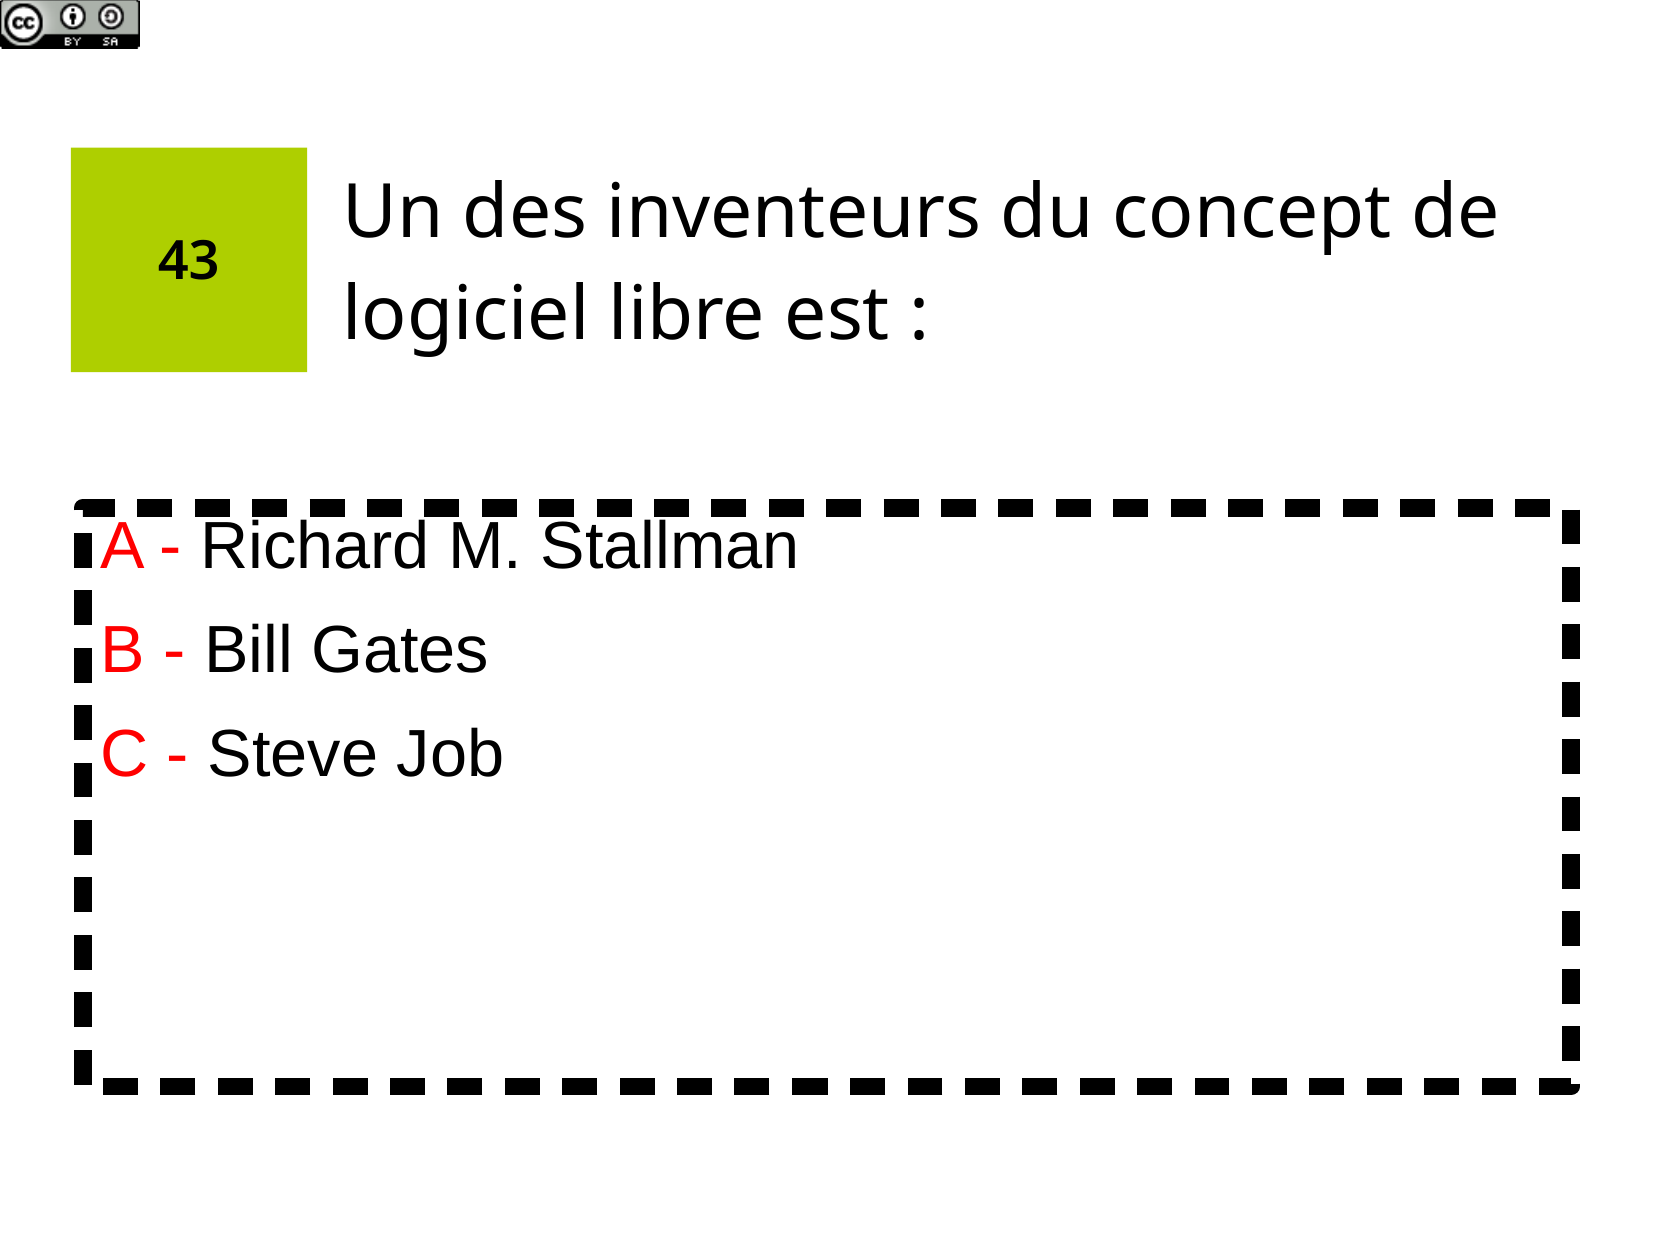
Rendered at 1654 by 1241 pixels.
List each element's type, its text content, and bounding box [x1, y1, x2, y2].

title Un des inventeurs du concept de logiciel libre est : [342, 59, 1571, 461]
picture [0, 0, 140, 49]
list Richard M. Stallman Bill Gates Steve Job [82, 507, 1571, 1087]
